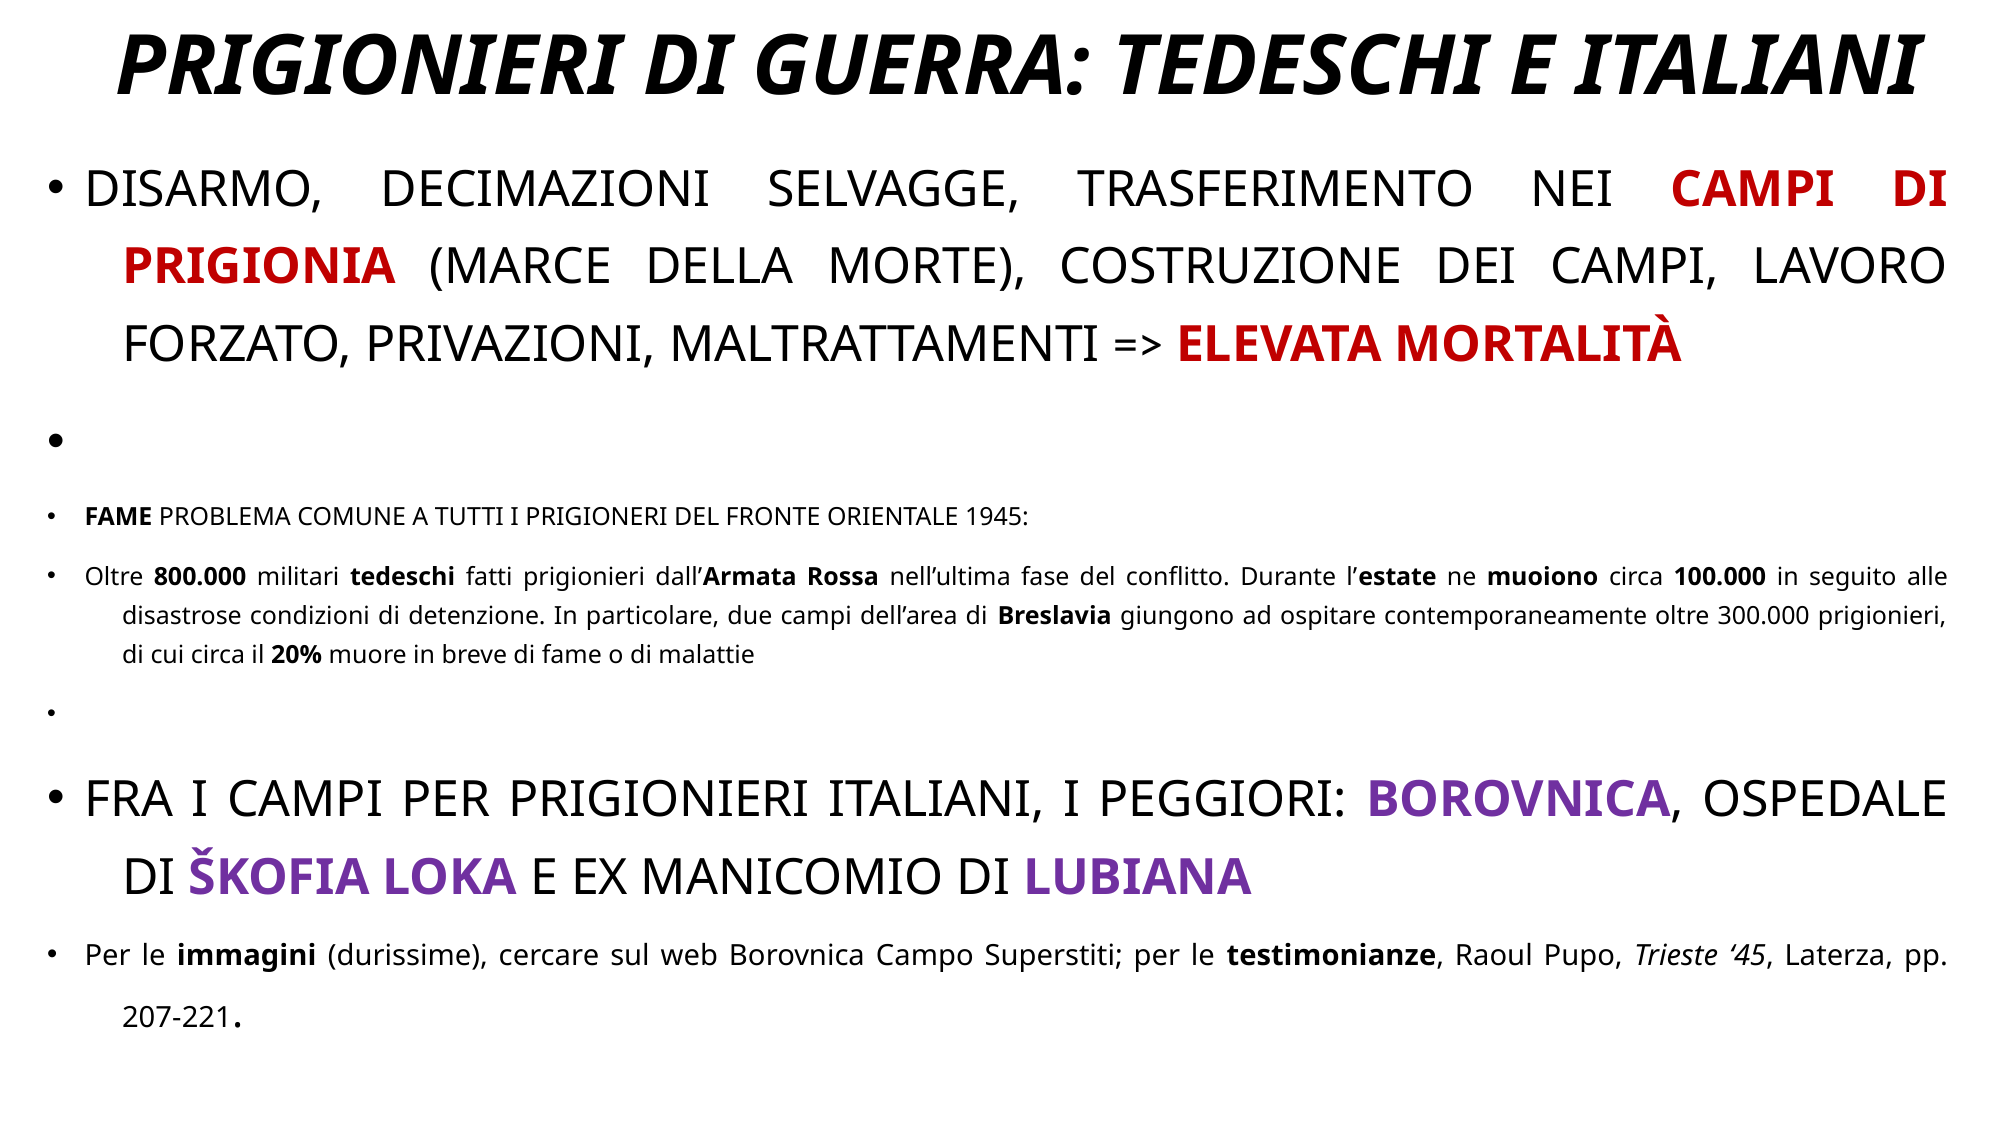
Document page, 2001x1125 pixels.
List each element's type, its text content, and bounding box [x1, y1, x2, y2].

title PRIGIONIERI DI GUERRA: TEDESCHI E ITALIANI [32, 15, 2000, 101]
list DISARMO, DECIMAZIONI SELVAGGE, TRASFERIMENTO NEI CAMPI DI PRIGIONIA (MARCE DELLA MORTE), COSTRUZIONE DEI CAMPI, LAVORO FORZATO, PRIVAZIONI, MALTRATTAMENTI => ELEVATA MORTALITÀ FAME PROBLEMA COMUNE A TUTTI I PRIGIONERI DEL FRONTE ORIENTALE 1945: Oltre 800.000 militari tedeschi fatti prigionieri dall’Armata Rossa nell’ultima fase del conflitto. Durante l’estate ne muoiono circa 100.000 in seguito alle disastrose condizioni di detenzione. In particolare, due campi dell’area di Breslavia giungono ad ospitare contemporaneamente oltre 300.000 prigionieri, di cui circa il 20% muore in breve di fame o di malattie FRA I CAMPI PER PRIGIONIERI ITALIANI, I PEGGIORI: BOROVNICA, OSPEDALE DI ŠKOFIA LOKA E EX MANICOMIO DI LUBIANA Per le immagini (durissime), cercare sul web Borovnica Campo Superstiti; per le testimonianze, Raoul Pupo, Trieste ‘45, Laterza, pp. 207-221. [32, 130, 1964, 1110]
